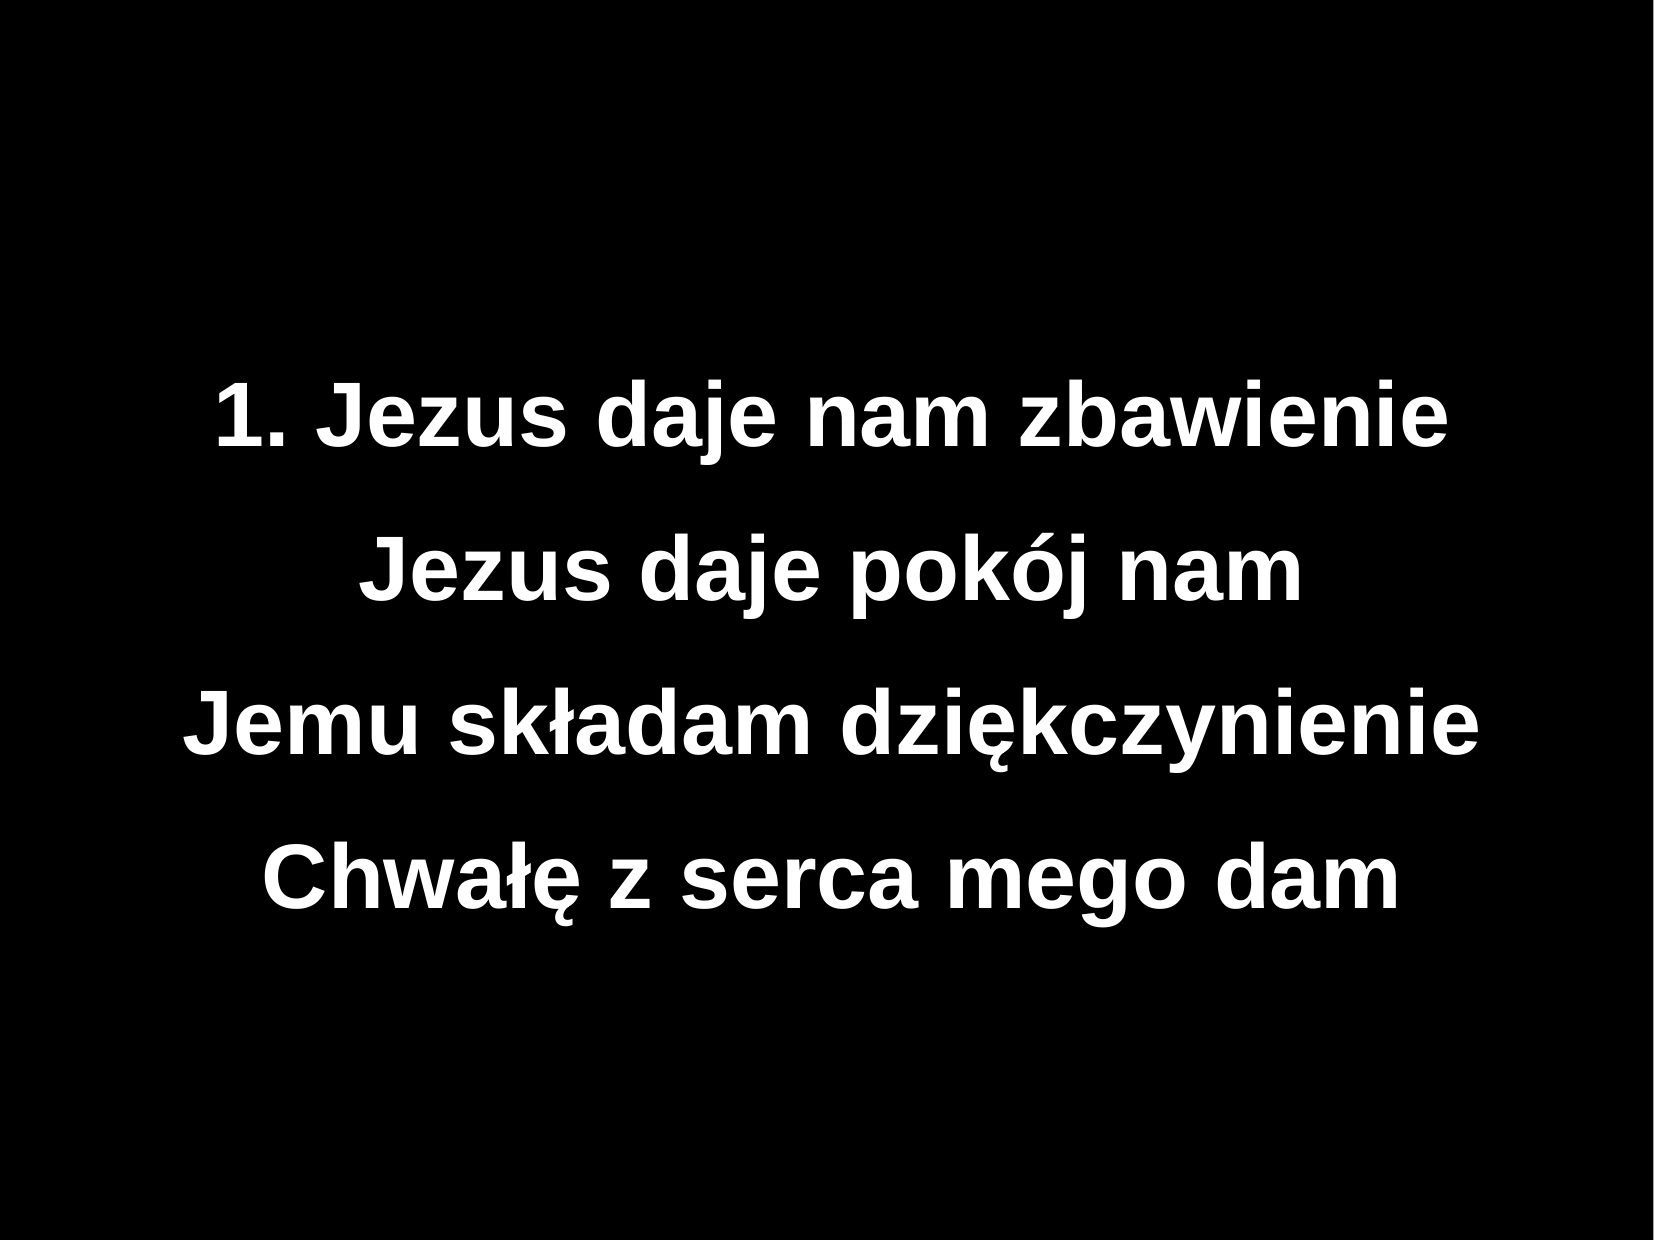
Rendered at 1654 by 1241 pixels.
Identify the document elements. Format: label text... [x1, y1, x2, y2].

subtitle 1. Jezus daje nam zbawienie Jezus daje pokój nam Jemu składam dziękczynienie Chwałę z serca mego dam [11, 0, 1654, 1241]
